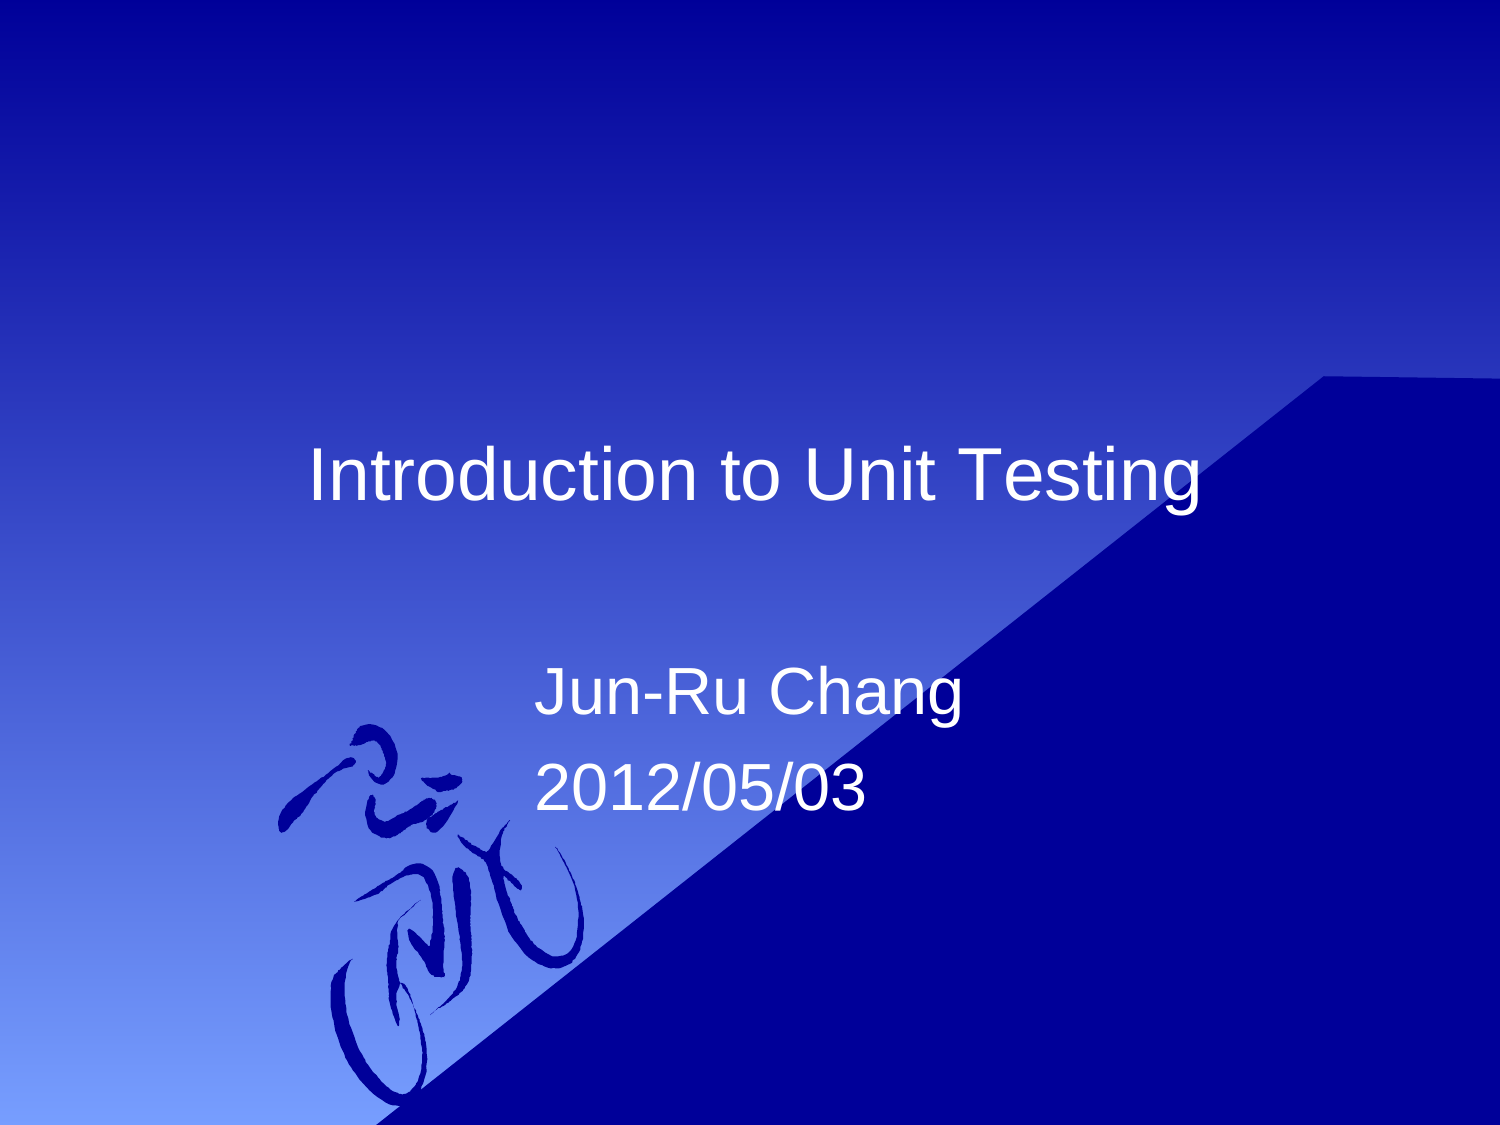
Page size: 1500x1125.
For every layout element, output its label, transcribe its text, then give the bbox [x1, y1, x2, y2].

subtitle Jun-Ru Chang 2012/05/03 [225, 637, 1276, 835]
title Introduction to Unit Testing [65, 350, 1447, 592]
